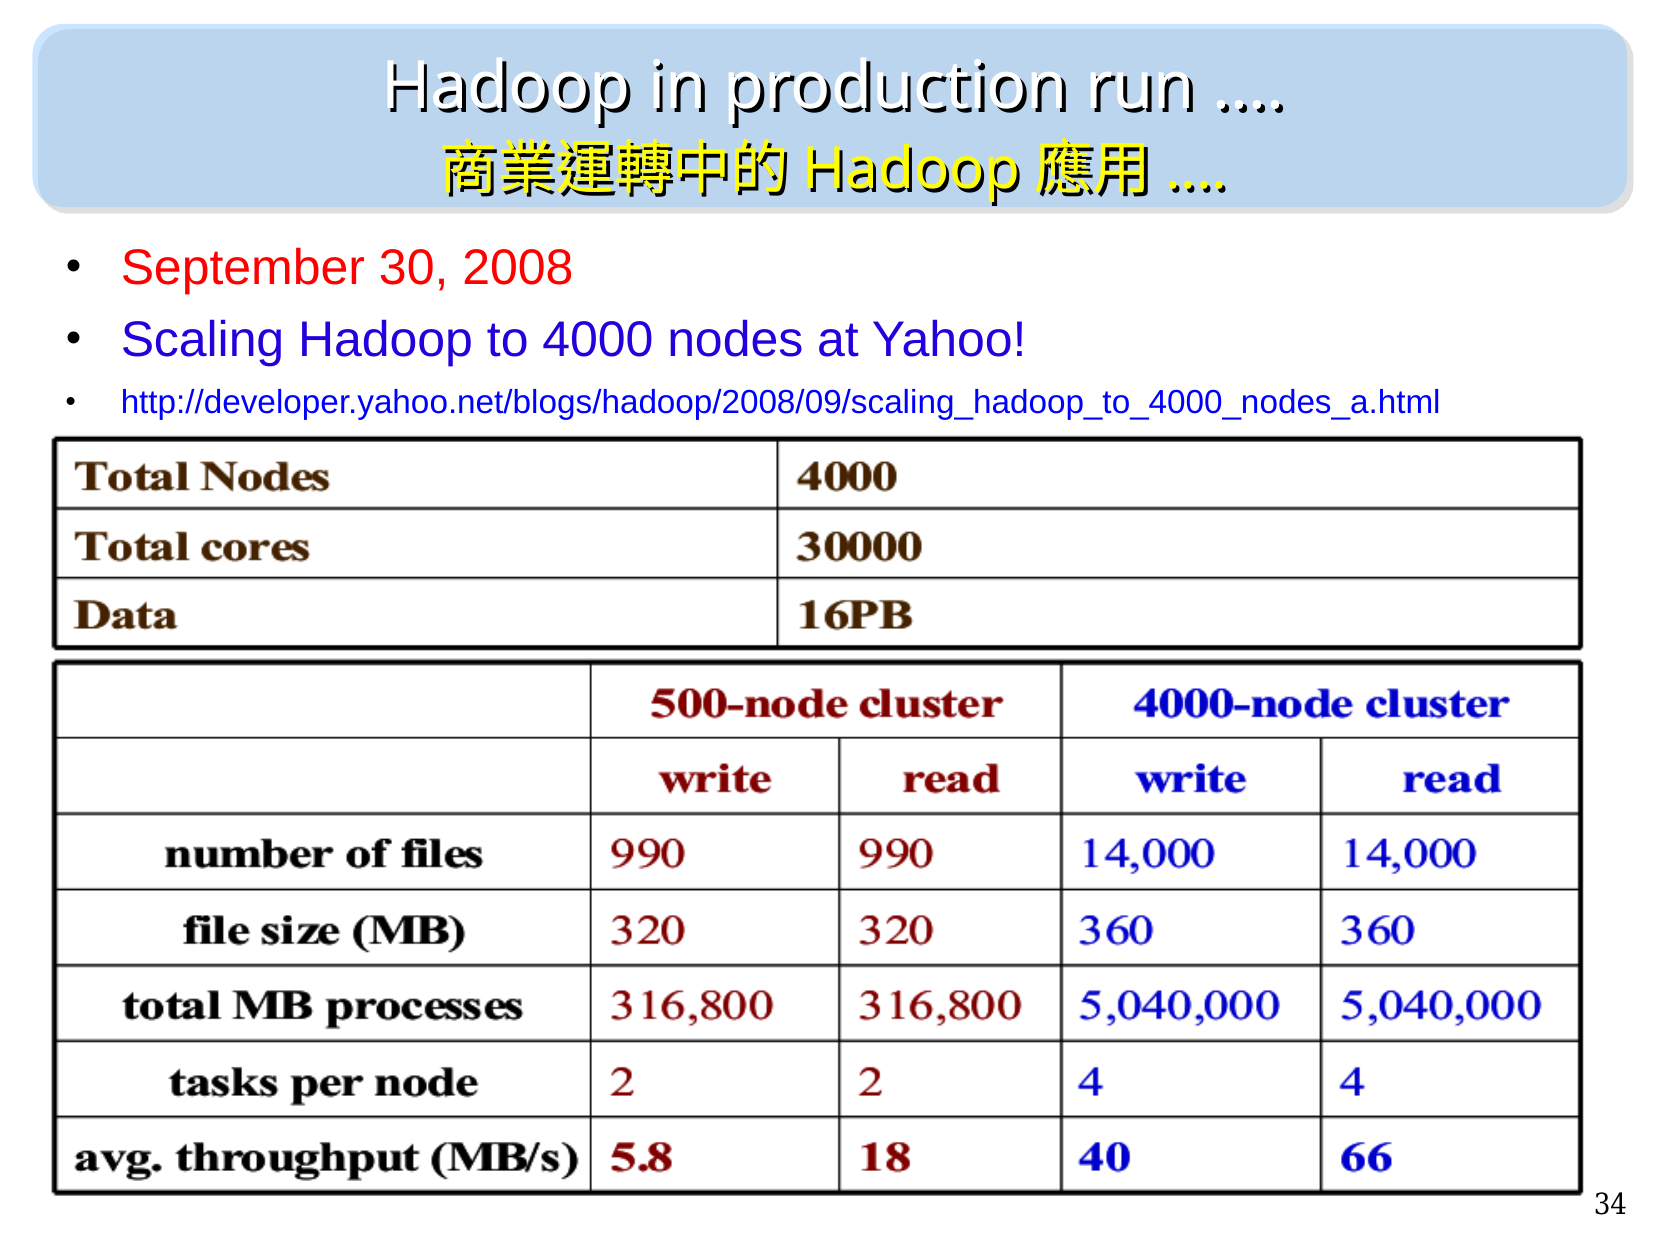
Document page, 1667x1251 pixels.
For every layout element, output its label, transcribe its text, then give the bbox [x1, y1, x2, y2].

title Hadoop in production run .... 商業運轉中的Hadoop應用.... [124, 28, 1542, 205]
text_box [32, 23, 1628, 208]
list September 30, 2008 Scaling Hadoop to 4000 nodes at Yahoo! http://developer.yahoo.net/blogs/hadoop/2008/09/scaling_hadoop_to_4000_nodes_a.html [64, 236, 1612, 447]
picture [47, 432, 1590, 1201]
